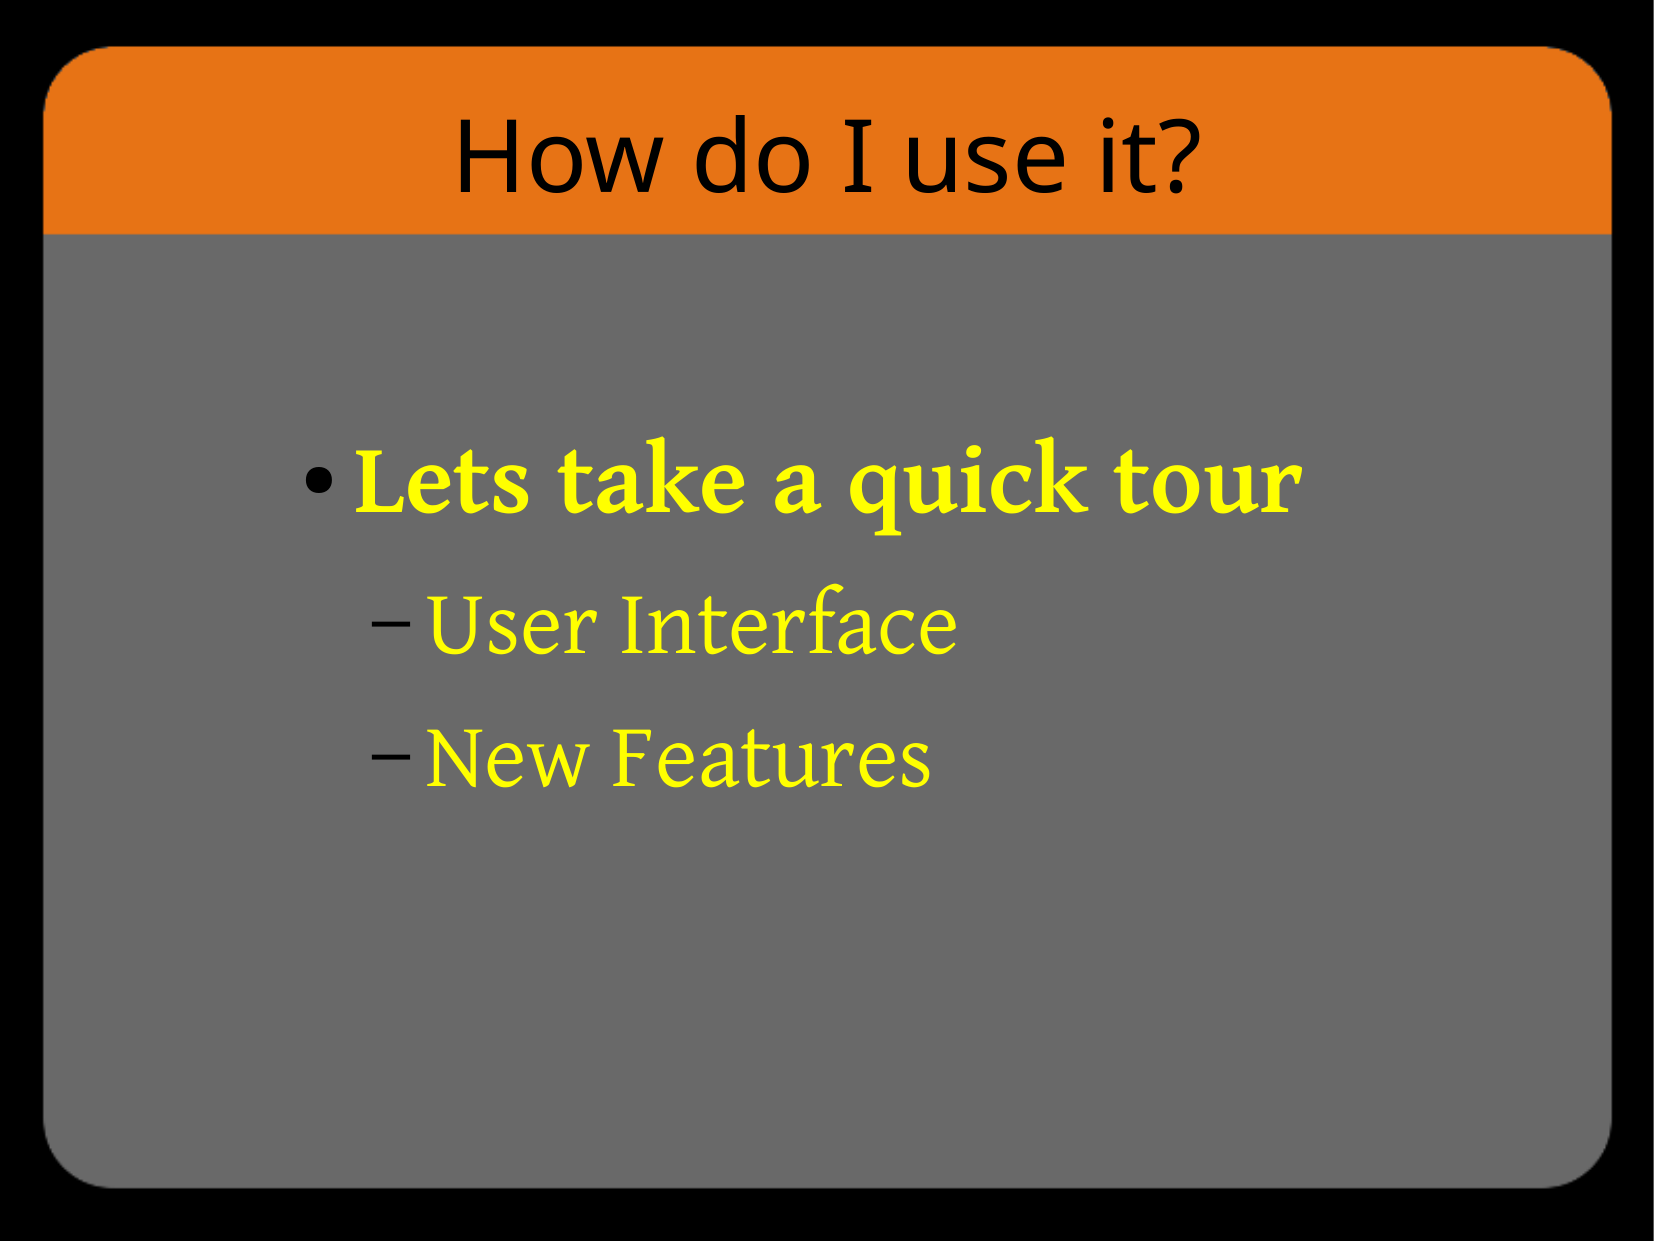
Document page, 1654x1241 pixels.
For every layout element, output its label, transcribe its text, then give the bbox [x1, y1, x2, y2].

title How do I use it? [82, 49, 1571, 257]
list Lets take a quick tour User Interface New Features [283, 425, 1406, 962]
picture [0, 0, 1654, 1241]
